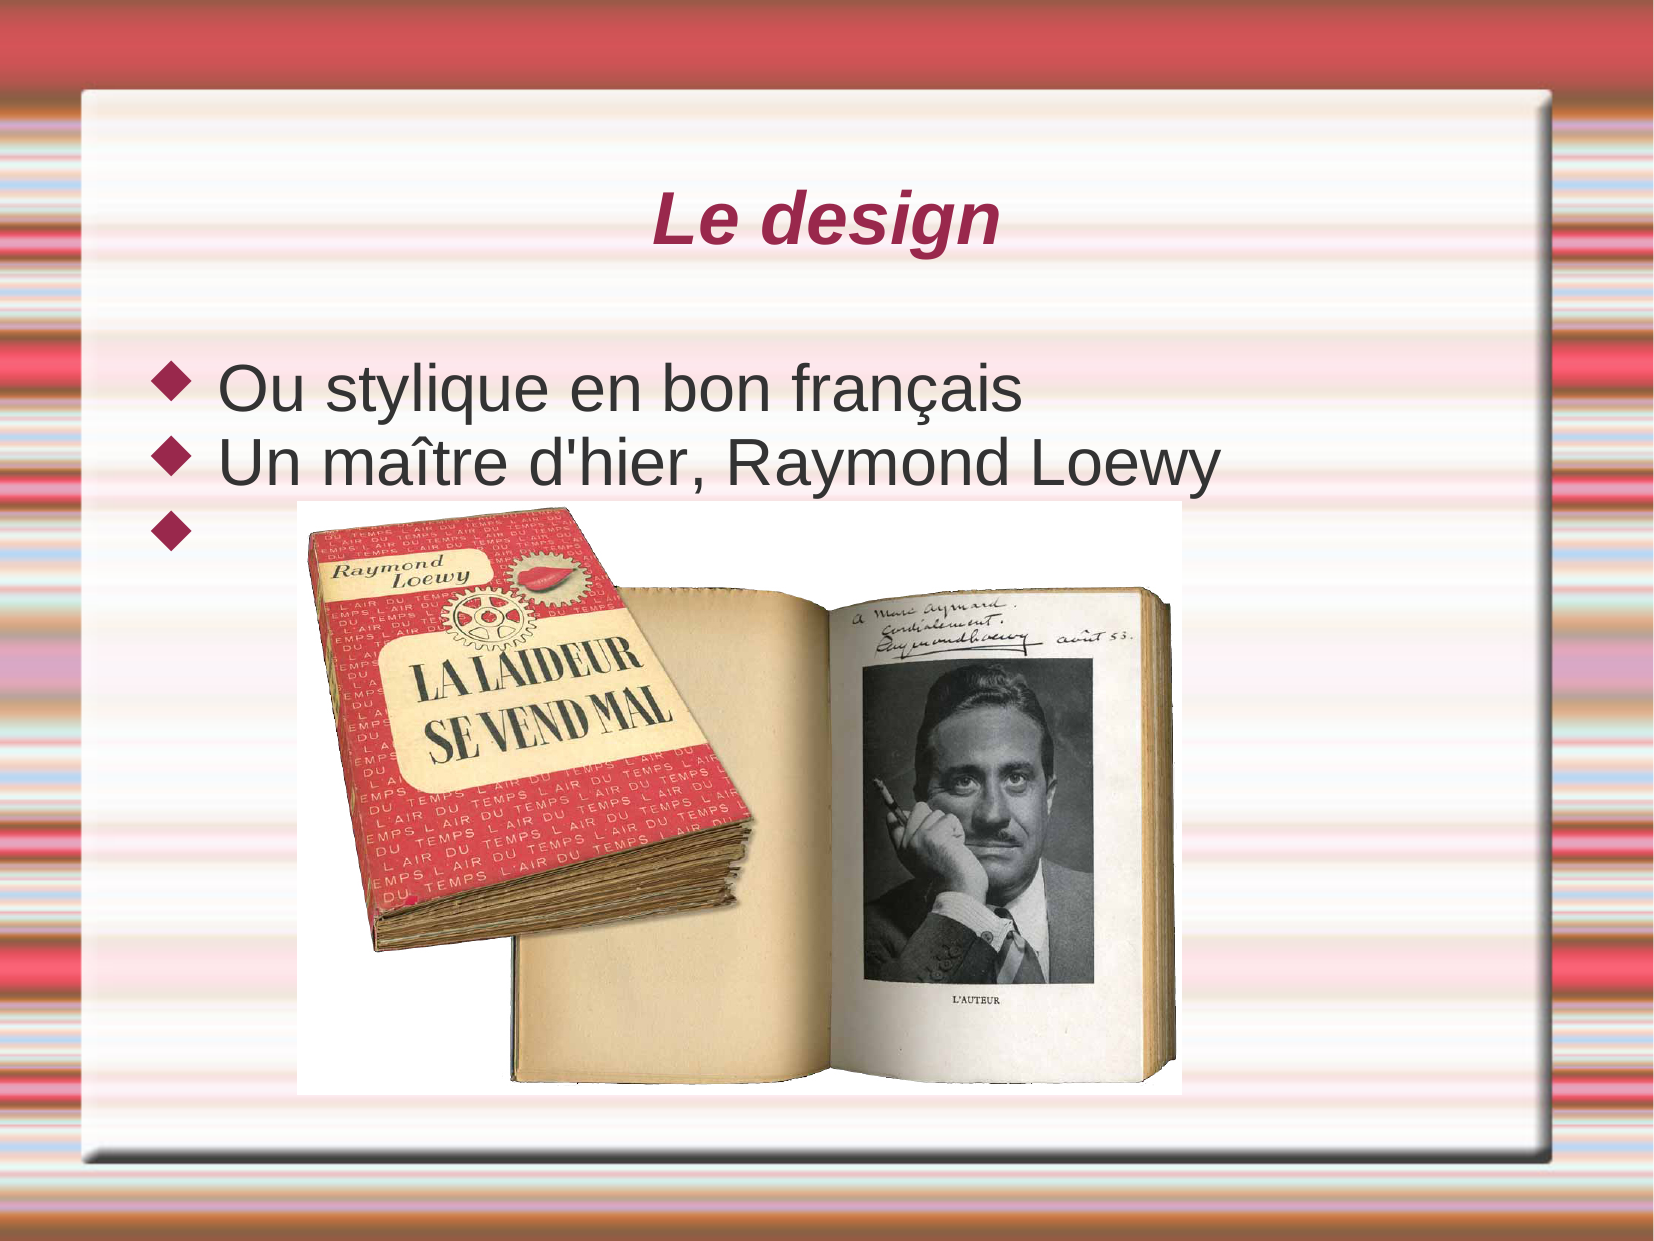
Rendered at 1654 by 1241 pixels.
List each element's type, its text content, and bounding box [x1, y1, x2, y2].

list Ou stylique en bon français Un maître d'hier, Raymond Loewy [134, 350, 1516, 1132]
picture [0, 0, 1654, 1241]
title Le design [121, 114, 1534, 322]
